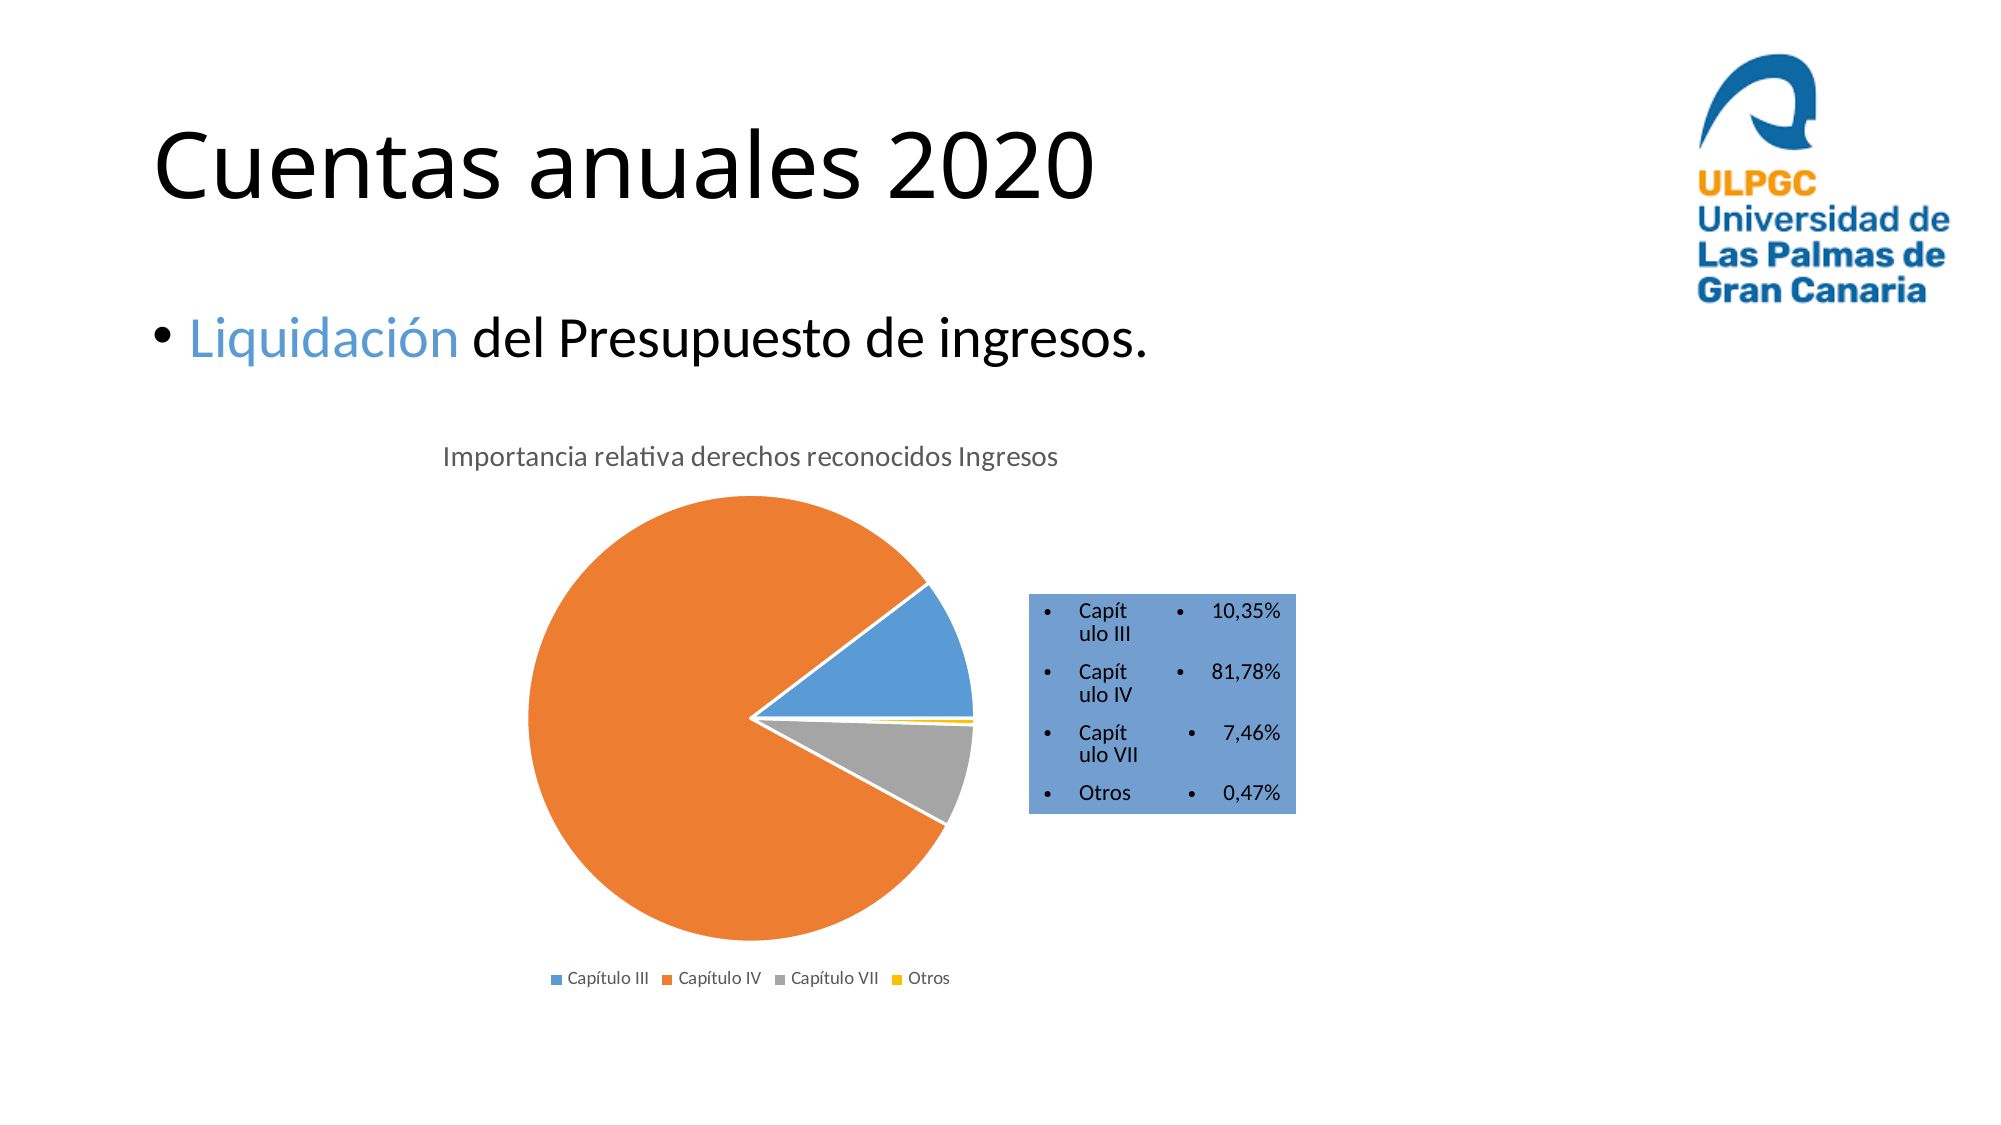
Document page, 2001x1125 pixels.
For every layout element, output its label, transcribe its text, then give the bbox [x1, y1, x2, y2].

table_cell Otros [1029, 776, 1154, 814]
list Liquidación del Presupuesto de ingresos. [137, 299, 1863, 1014]
title Cuentas anuales 2020 [137, 59, 1863, 278]
table_cell Capítulo VII [1029, 715, 1154, 776]
chart [309, 415, 1192, 996]
picture [1648, 4, 2000, 355]
table_cell 0,47% [1154, 776, 1296, 814]
table_cell 81,78% [1154, 655, 1296, 715]
table_cell Capítulo IV [1029, 655, 1154, 715]
table_cell 7,46% [1154, 715, 1296, 776]
table_header 10,35% [1154, 594, 1296, 655]
table_header Capítulo III [1029, 594, 1154, 655]
